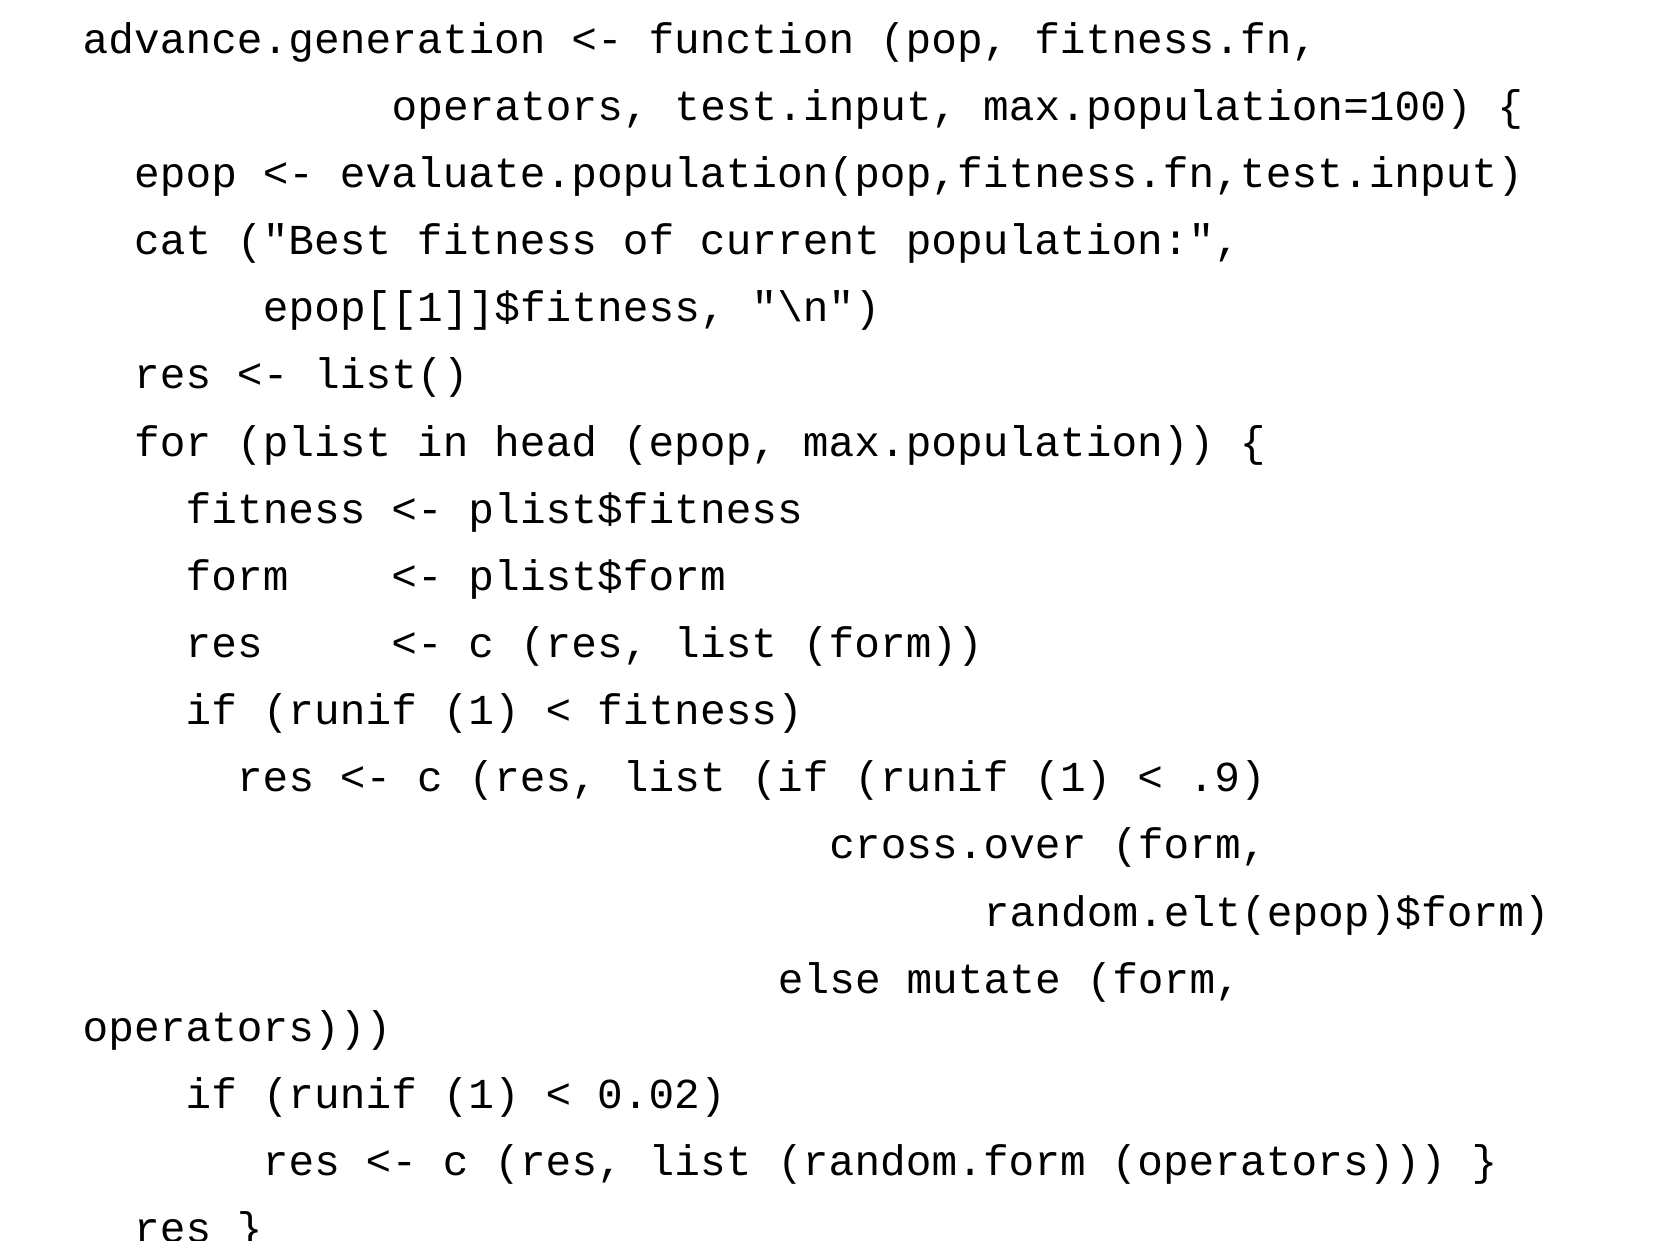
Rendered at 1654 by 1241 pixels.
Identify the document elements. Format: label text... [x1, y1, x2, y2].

list advance.generation <- function (pop, fitness.fn, operators, test.input, max.population=100) { epop <- evaluate.population(pop,fitness.fn,test.input) cat ("Best fitness of current population:", epop[[1]]$fitness, "\n") res <- list() for (plist in head (epop, max.population)) { fitness <- plist$fitness form <- plist$form res <- c (res, list (form)) if (runif (1) < fitness) res <- c (res, list (if (runif (1) < .9) cross.over (form, random.elt(epop)$form) else mutate (form, operators))) if (runif (1) < 0.02) res <- c (res, list (random.form (operators))) } res } [82, 17, 1571, 1241]
